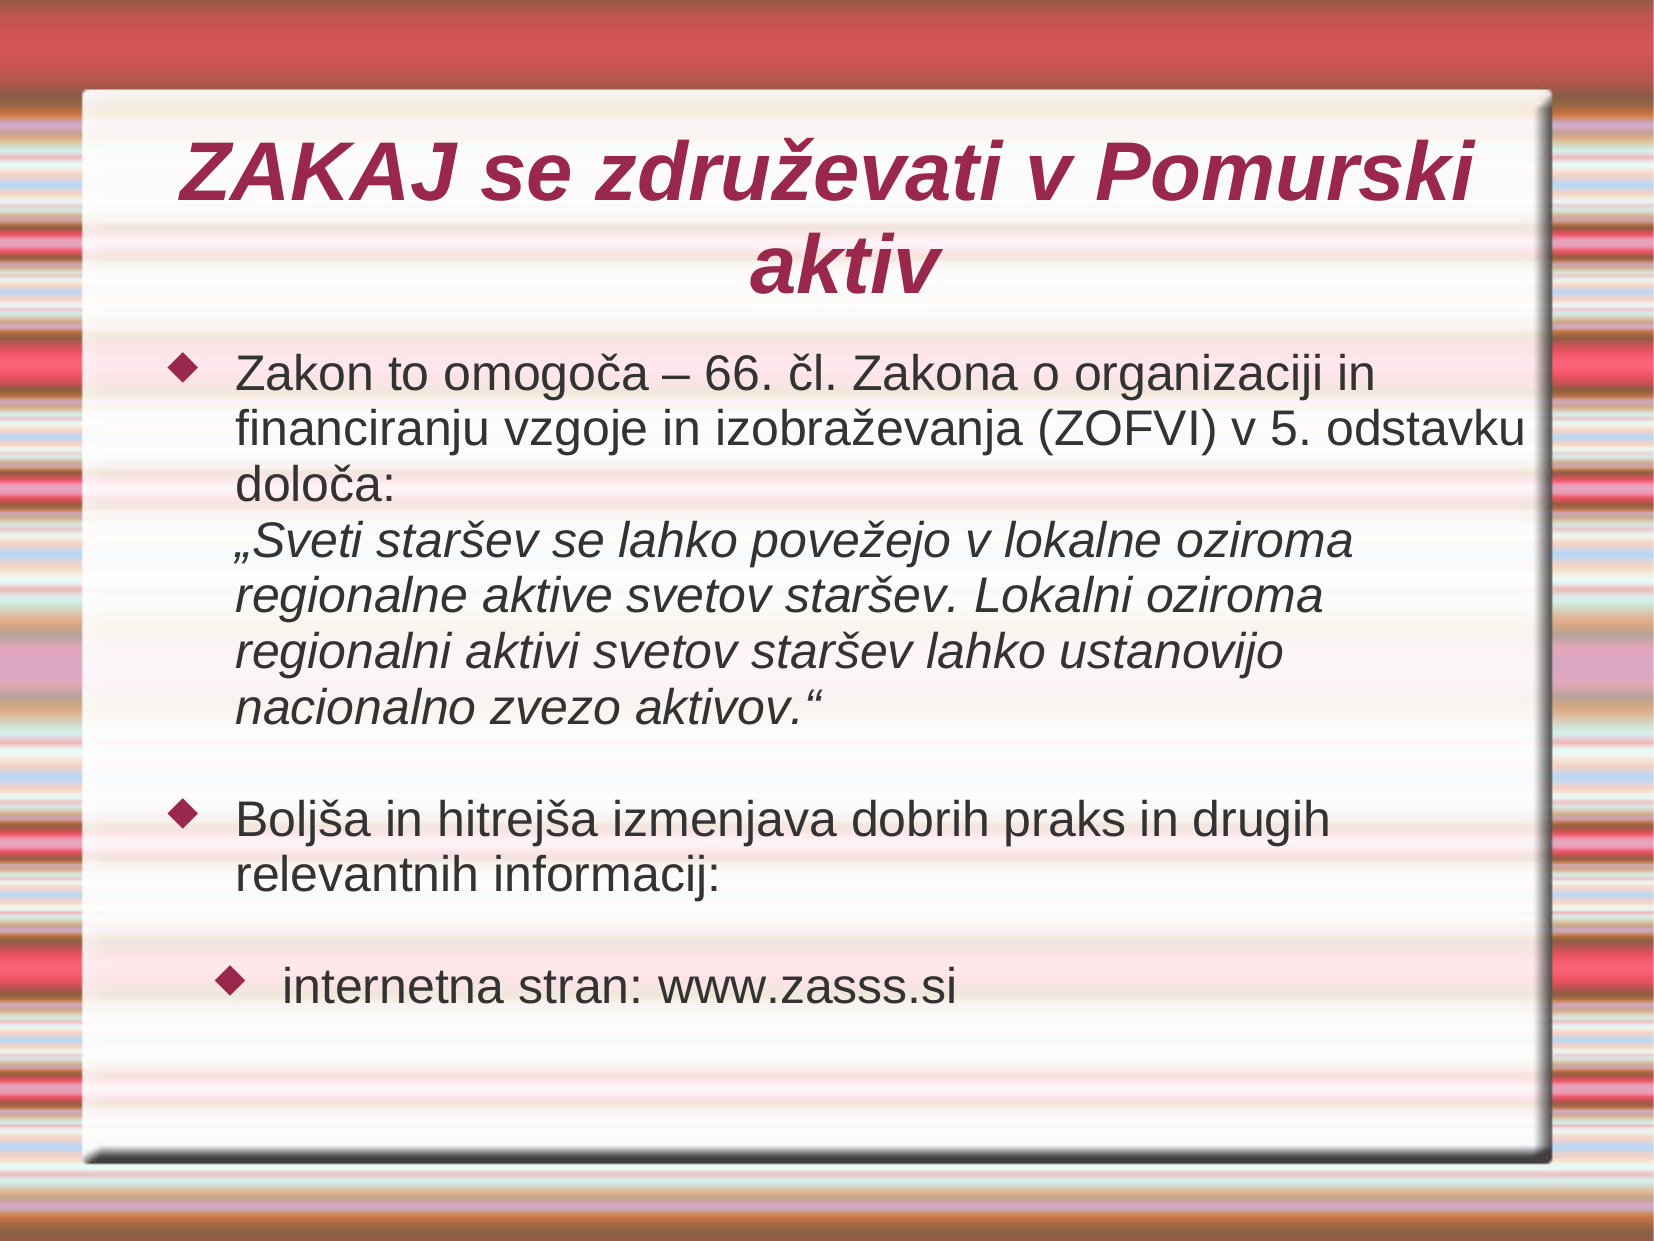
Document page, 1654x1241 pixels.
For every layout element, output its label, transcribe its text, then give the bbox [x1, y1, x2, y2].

title ZAKAJ se združevati v Pomurski aktiv [121, 125, 1534, 312]
list Zakon to omogoča – 66. čl. Zakona o organizaciji in financiranju vzgoje in izobraževanja (ZOFVI) v 5. odstavku določa: „Sveti staršev se lahko povežejo v lokalne oziroma regionalne aktive svetov staršev. Lokalni oziroma regionalni aktivi svetov staršev lahko ustanovijo nacionalno zvezo aktivov.“ Boljša in hitrejša izmenjava dobrih praks in drugih relevantnih informacij: internetna stran: www.zasss.si [152, 344, 1534, 1127]
picture [0, 0, 1654, 1241]
